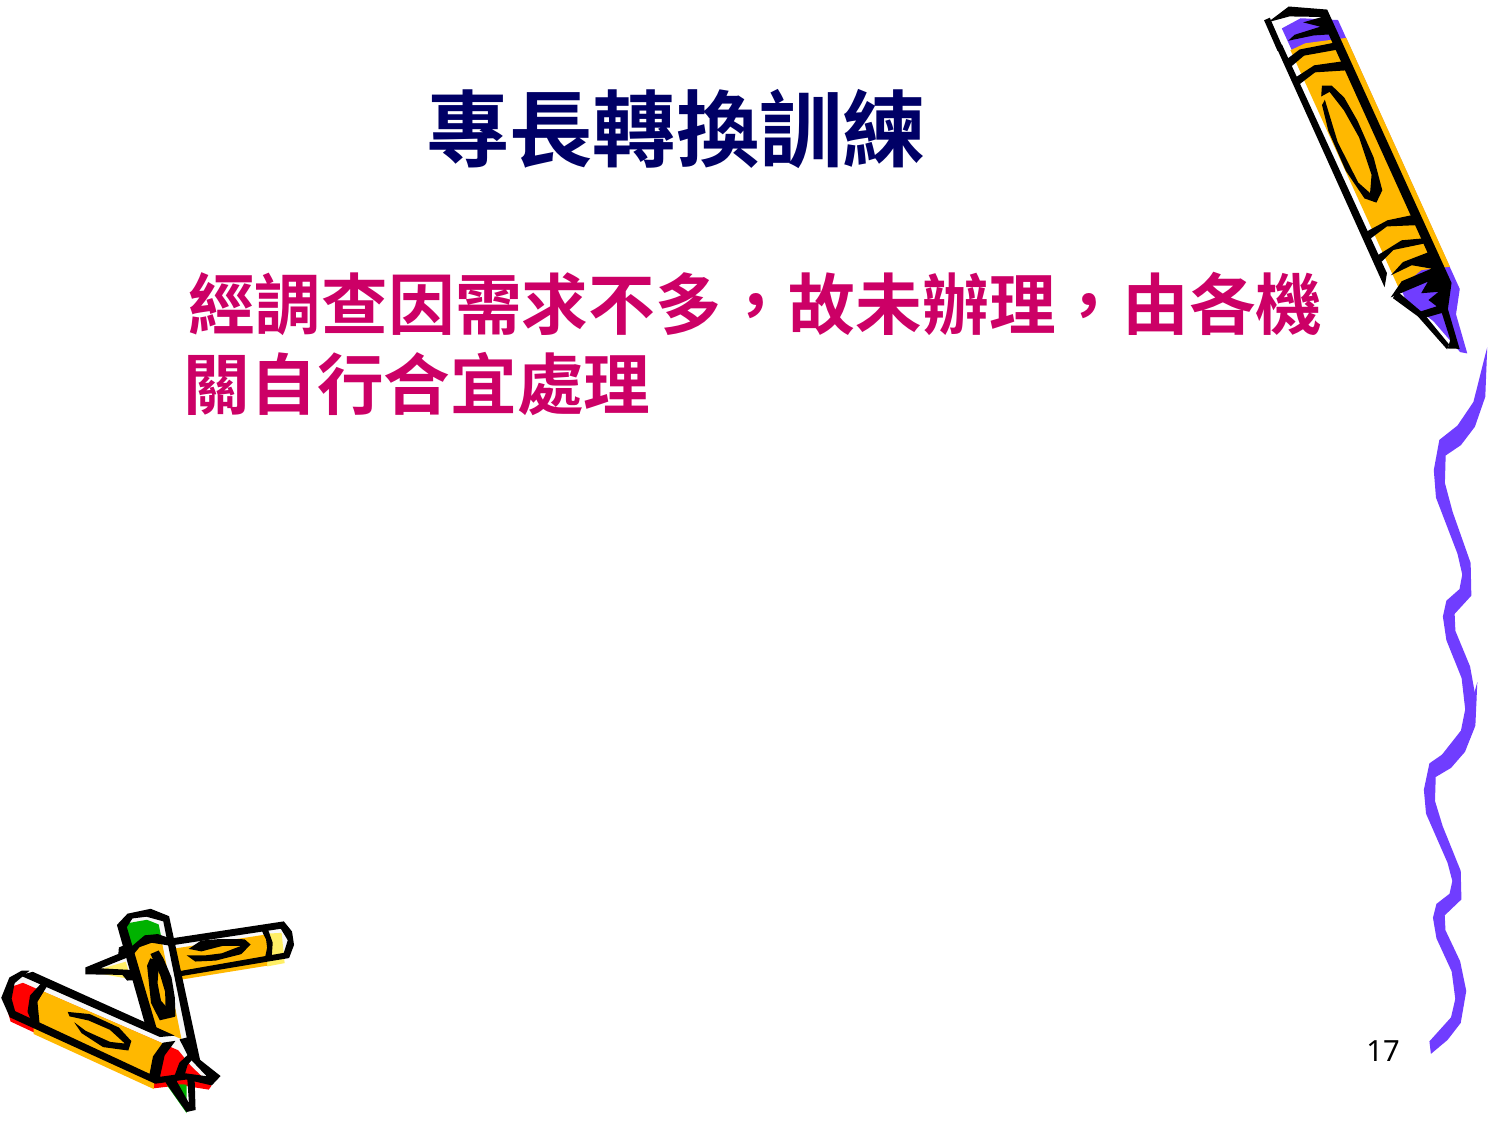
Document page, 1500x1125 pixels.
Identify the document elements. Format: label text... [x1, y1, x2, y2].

title 專長轉換訓練 [112, 24, 1240, 185]
text_box <編號> [1102, 1025, 1415, 1101]
list 經調查因需求不多，故未辦理，由各機關自行合宜處理 [112, 255, 1375, 856]
